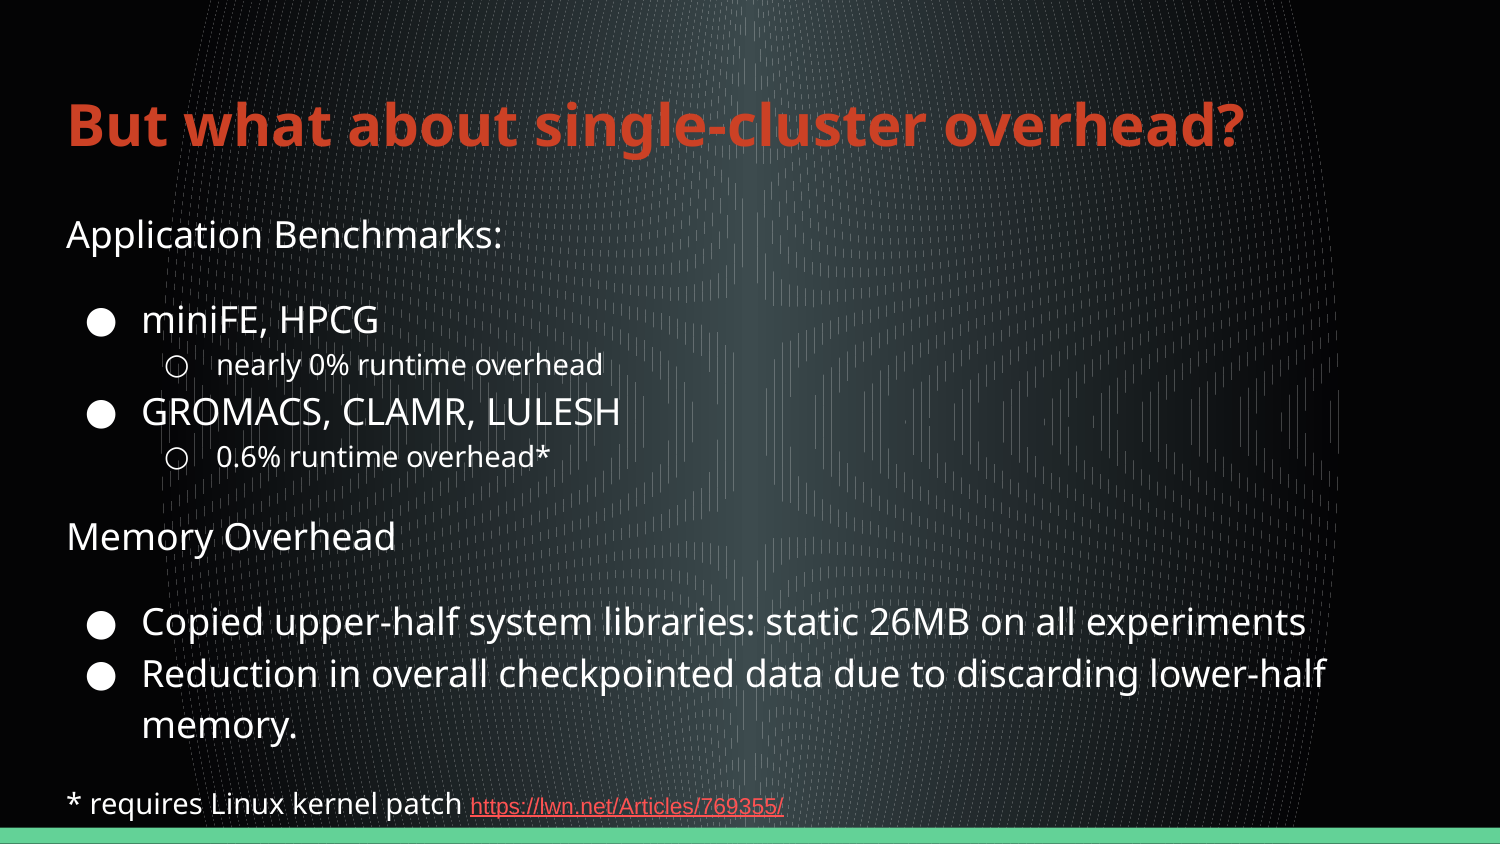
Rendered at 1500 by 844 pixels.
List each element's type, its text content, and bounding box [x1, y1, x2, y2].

list Application Benchmarks: miniFE, HPCG nearly 0% runtime overhead GROMACS, CLAMR, LULESH 0.6% runtime overhead* Memory Overhead Copied upper-half system libraries: static 26MB on all experiments Reduction in overall checkpointed data due to discarding lower-half memory. * requires Linux kernel patch https://lwn.net/Articles/769355/ [51, 189, 1449, 797]
title But what about single-cluster overhead? [51, 72, 1449, 167]
